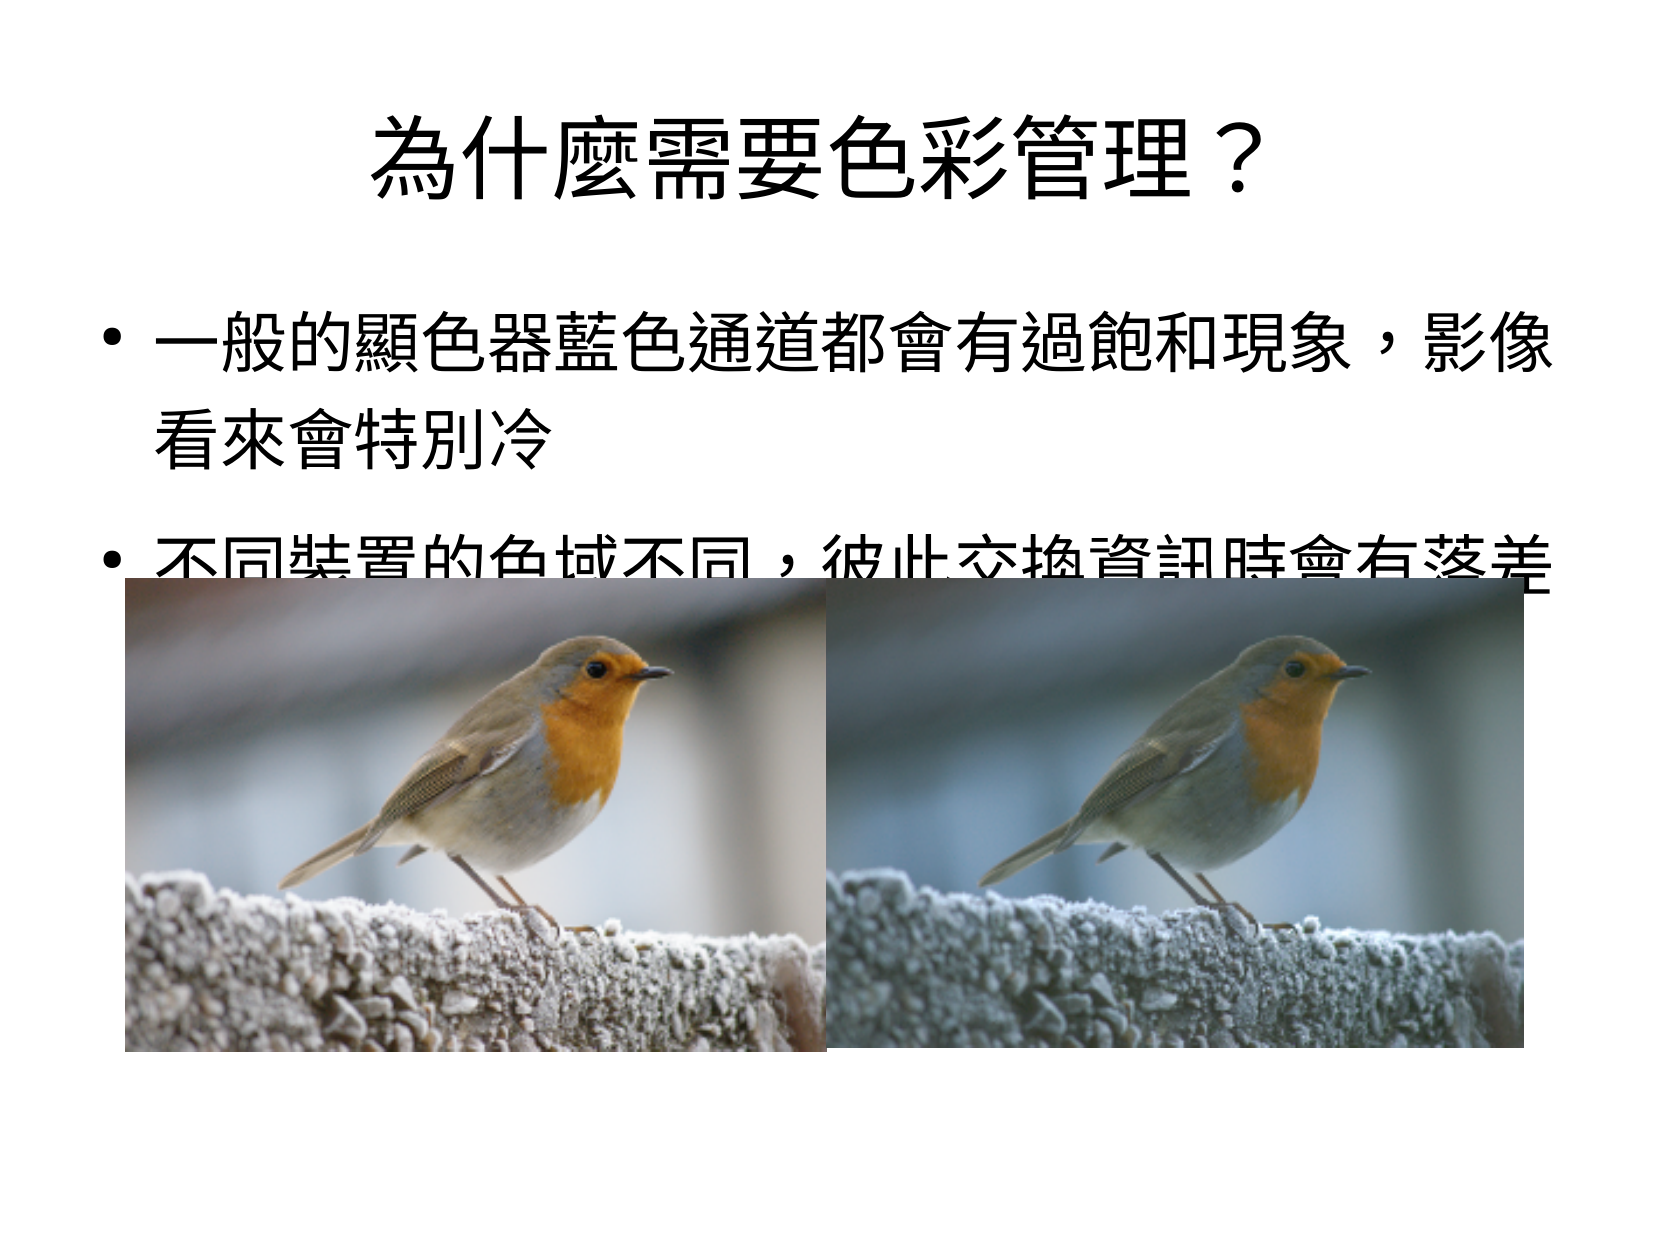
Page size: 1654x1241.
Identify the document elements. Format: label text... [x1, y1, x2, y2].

picture [125, 578, 1524, 1052]
title 為什麼需要色彩管理？ [82, 49, 1571, 257]
list 一般的顯色器藍色通道都會有過飽和現象，影像看來會特別冷 不同裝置的色域不同，彼此交換資訊時會有落差 [82, 290, 1571, 1010]
